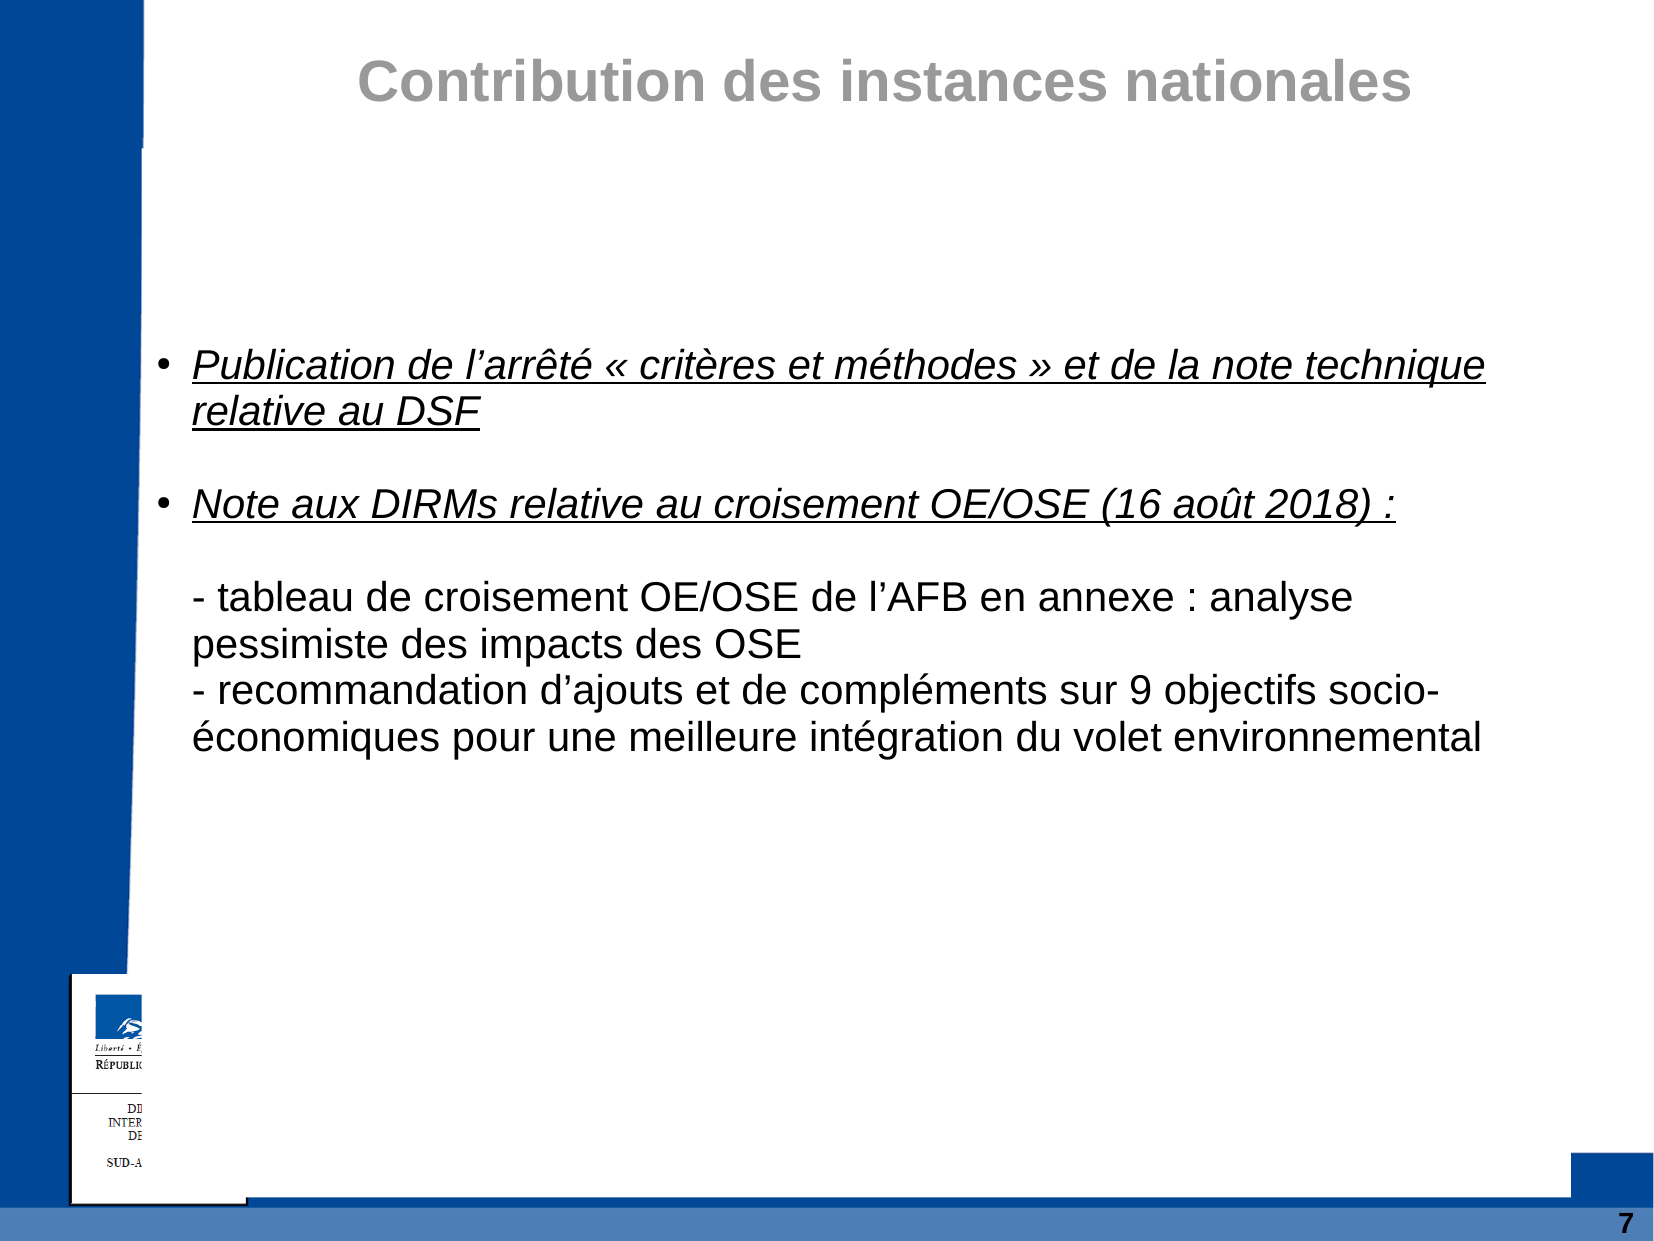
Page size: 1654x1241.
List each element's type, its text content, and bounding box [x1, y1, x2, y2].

text_box Contribution des instances nationales [153, 41, 1619, 189]
text_box Publication de l’arrêté « critères et méthodes » et de la note technique relative au DSF Note aux DIRMs relative au croisement OE/OSE (16 août 2018) : - tableau de croisement OE/OSE de l’AFB en annexe : analyse pessimiste des impacts des OSE - recommandation d’ajouts et de compléments sur 9 objectifs socio-économiques pour une meilleure intégration du volet environnemental [141, 148, 1571, 1198]
picture [0, 0, 1654, 1241]
